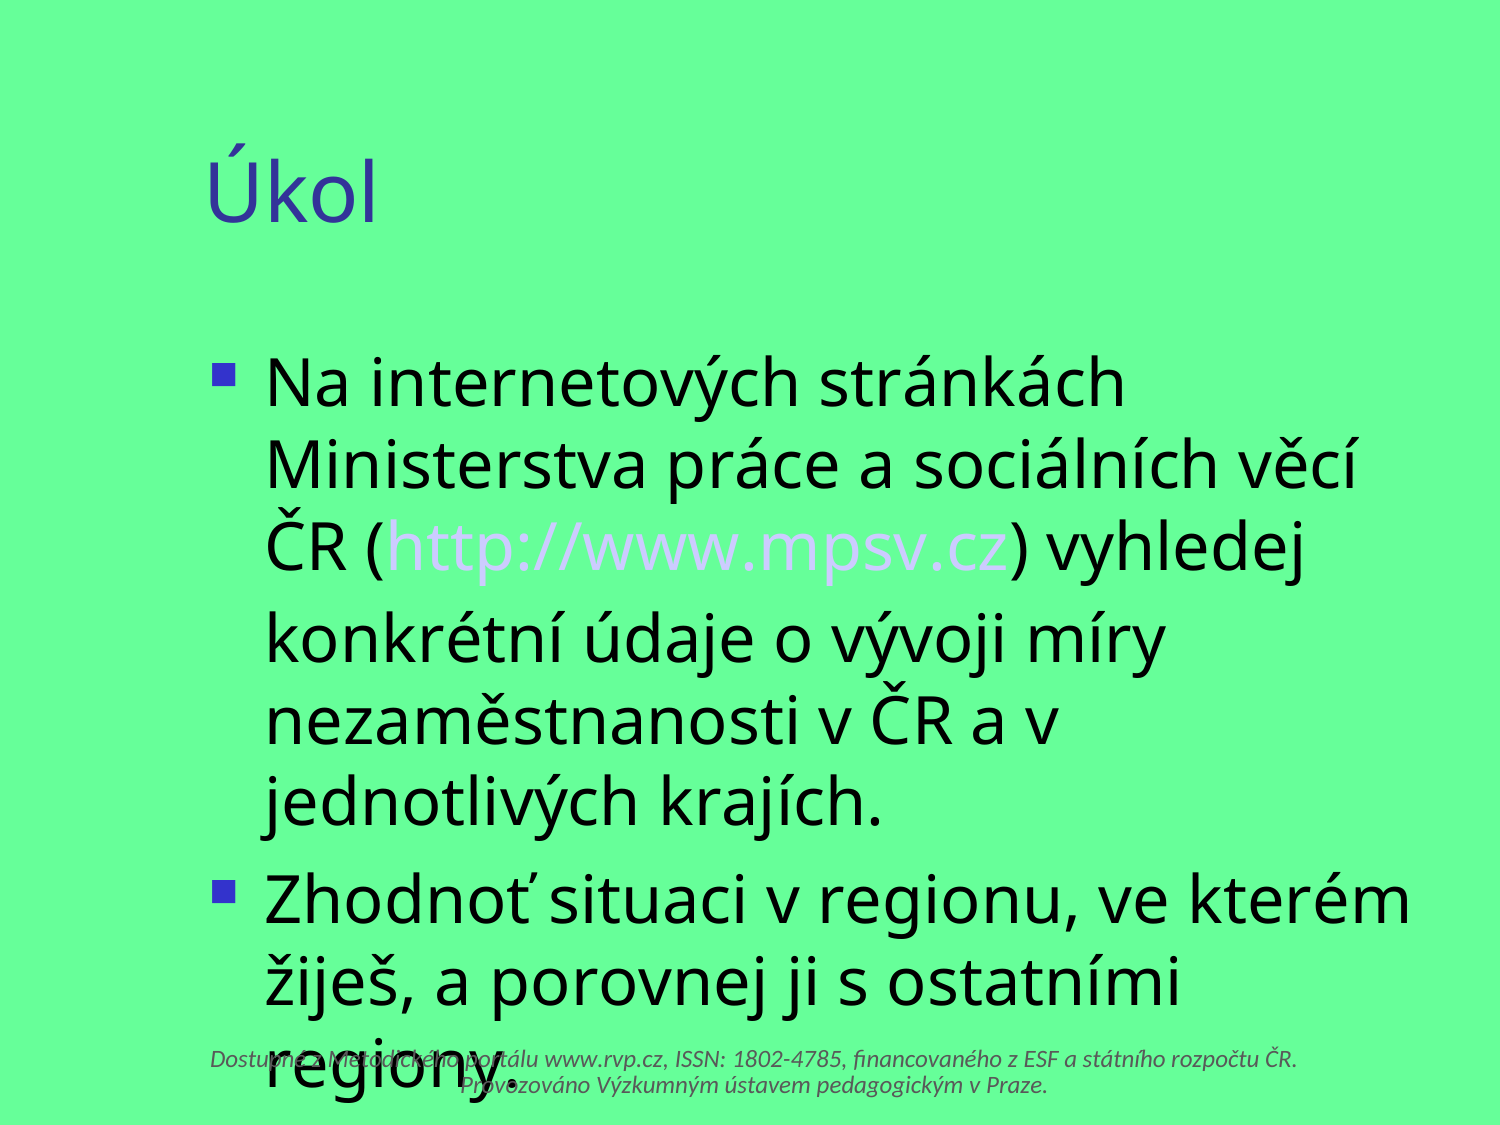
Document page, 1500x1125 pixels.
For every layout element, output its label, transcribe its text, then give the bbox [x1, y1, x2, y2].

title Úkol [188, 7, 1467, 248]
text_box Dostupné z Metodického portálu www.rvp.cz, ISSN: 1802-4785, financovaného z ESF a státního rozpočtu ČR. Provozováno Výzkumným ústavem pedagogickým v Praze. [133, 1042, 1377, 1103]
list Na internetových stránkách Ministerstva práce a sociálních věcí ČR (http://www.mpsv.cz) vyhledej konkrétní údaje o vývoji míry nezaměstnanosti v ČR a v jednotlivých krajích. Zhodnoť situaci v regionu, ve kterém žiješ, a porovnej ji s ostatními regiony. [193, 331, 1469, 1032]
